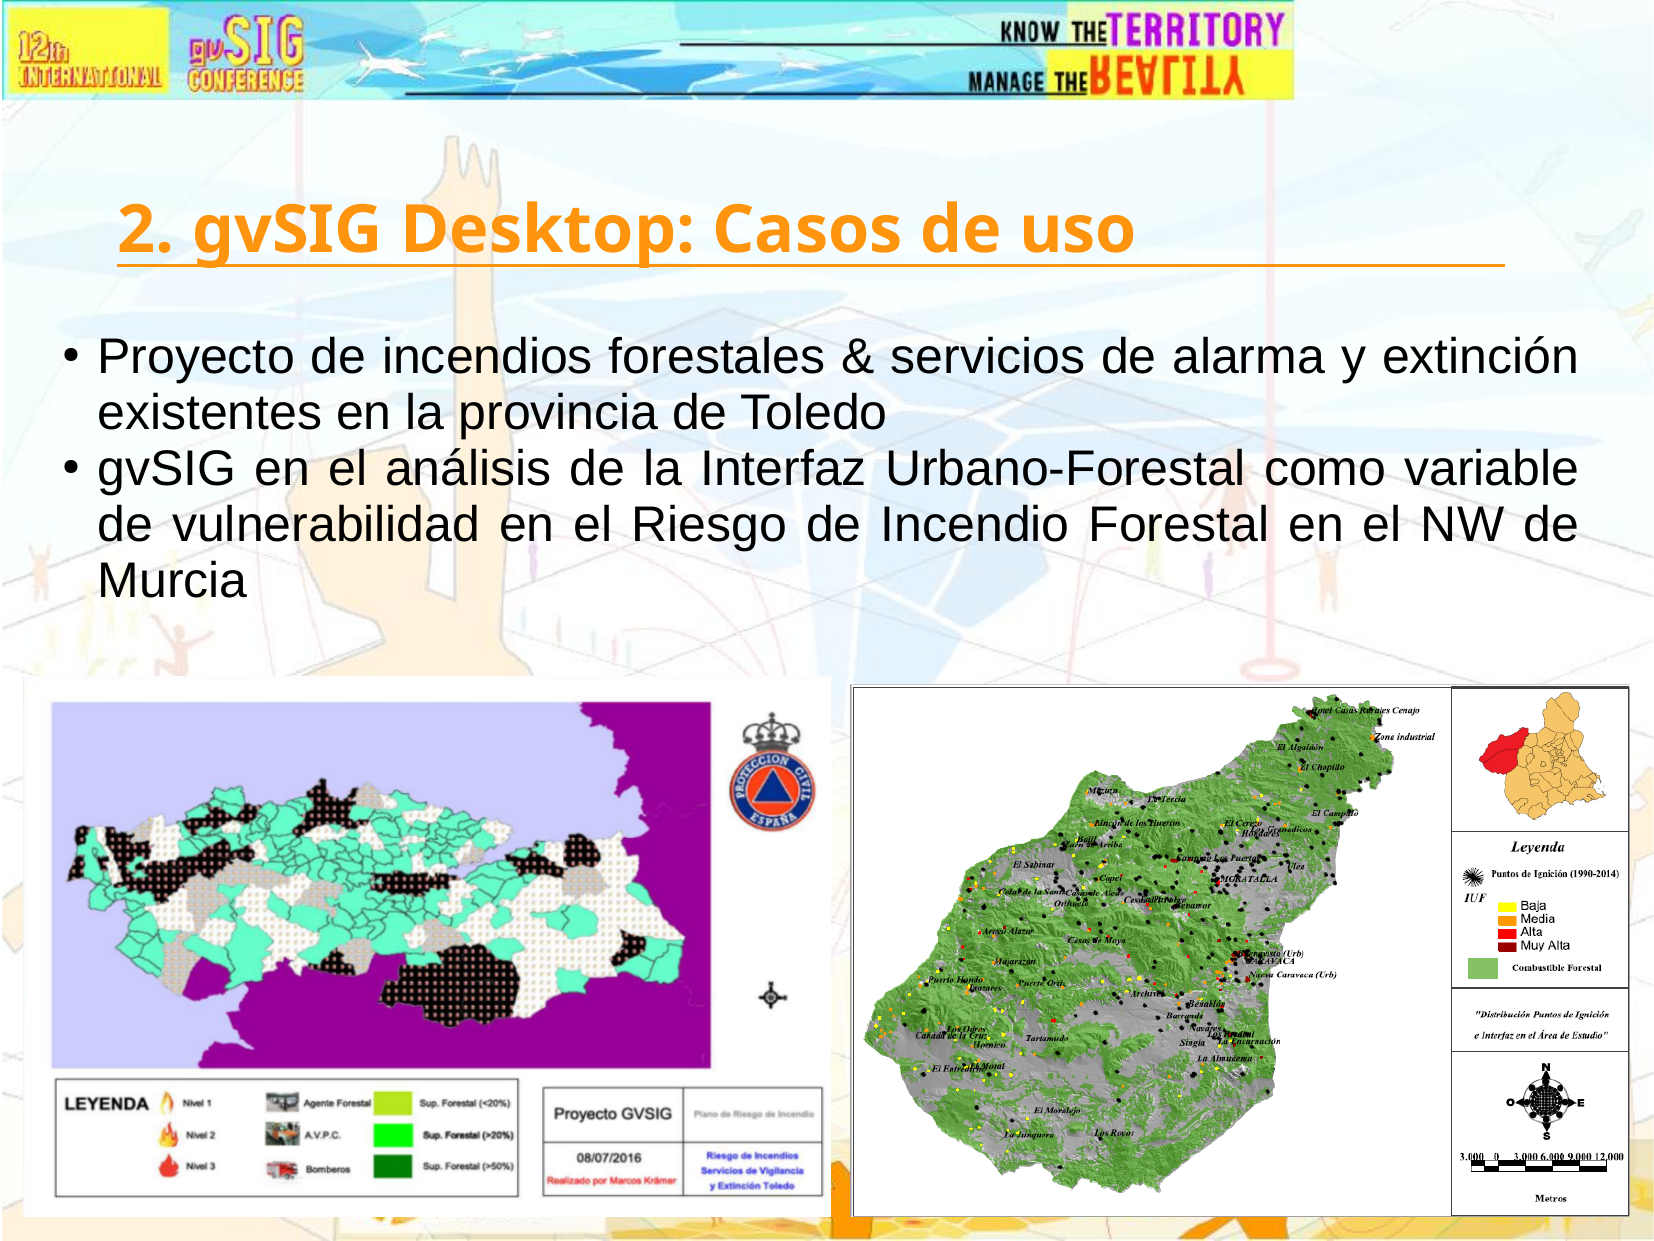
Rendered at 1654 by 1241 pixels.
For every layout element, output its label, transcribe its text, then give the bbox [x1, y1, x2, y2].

picture [2, 0, 1654, 1241]
title 2. gvSIG Desktop: Casos de uso [117, 187, 1606, 266]
text_box Proyecto de incendios forestales & servicios de alarma y extinción existentes en la provincia de Toledo gvSIG en el análisis de la Interfaz Urbano-Forestal como variable de vulnerabilidad en el Riesgo de Incendio Forestal en el NW de Murcia [47, 321, 1595, 618]
